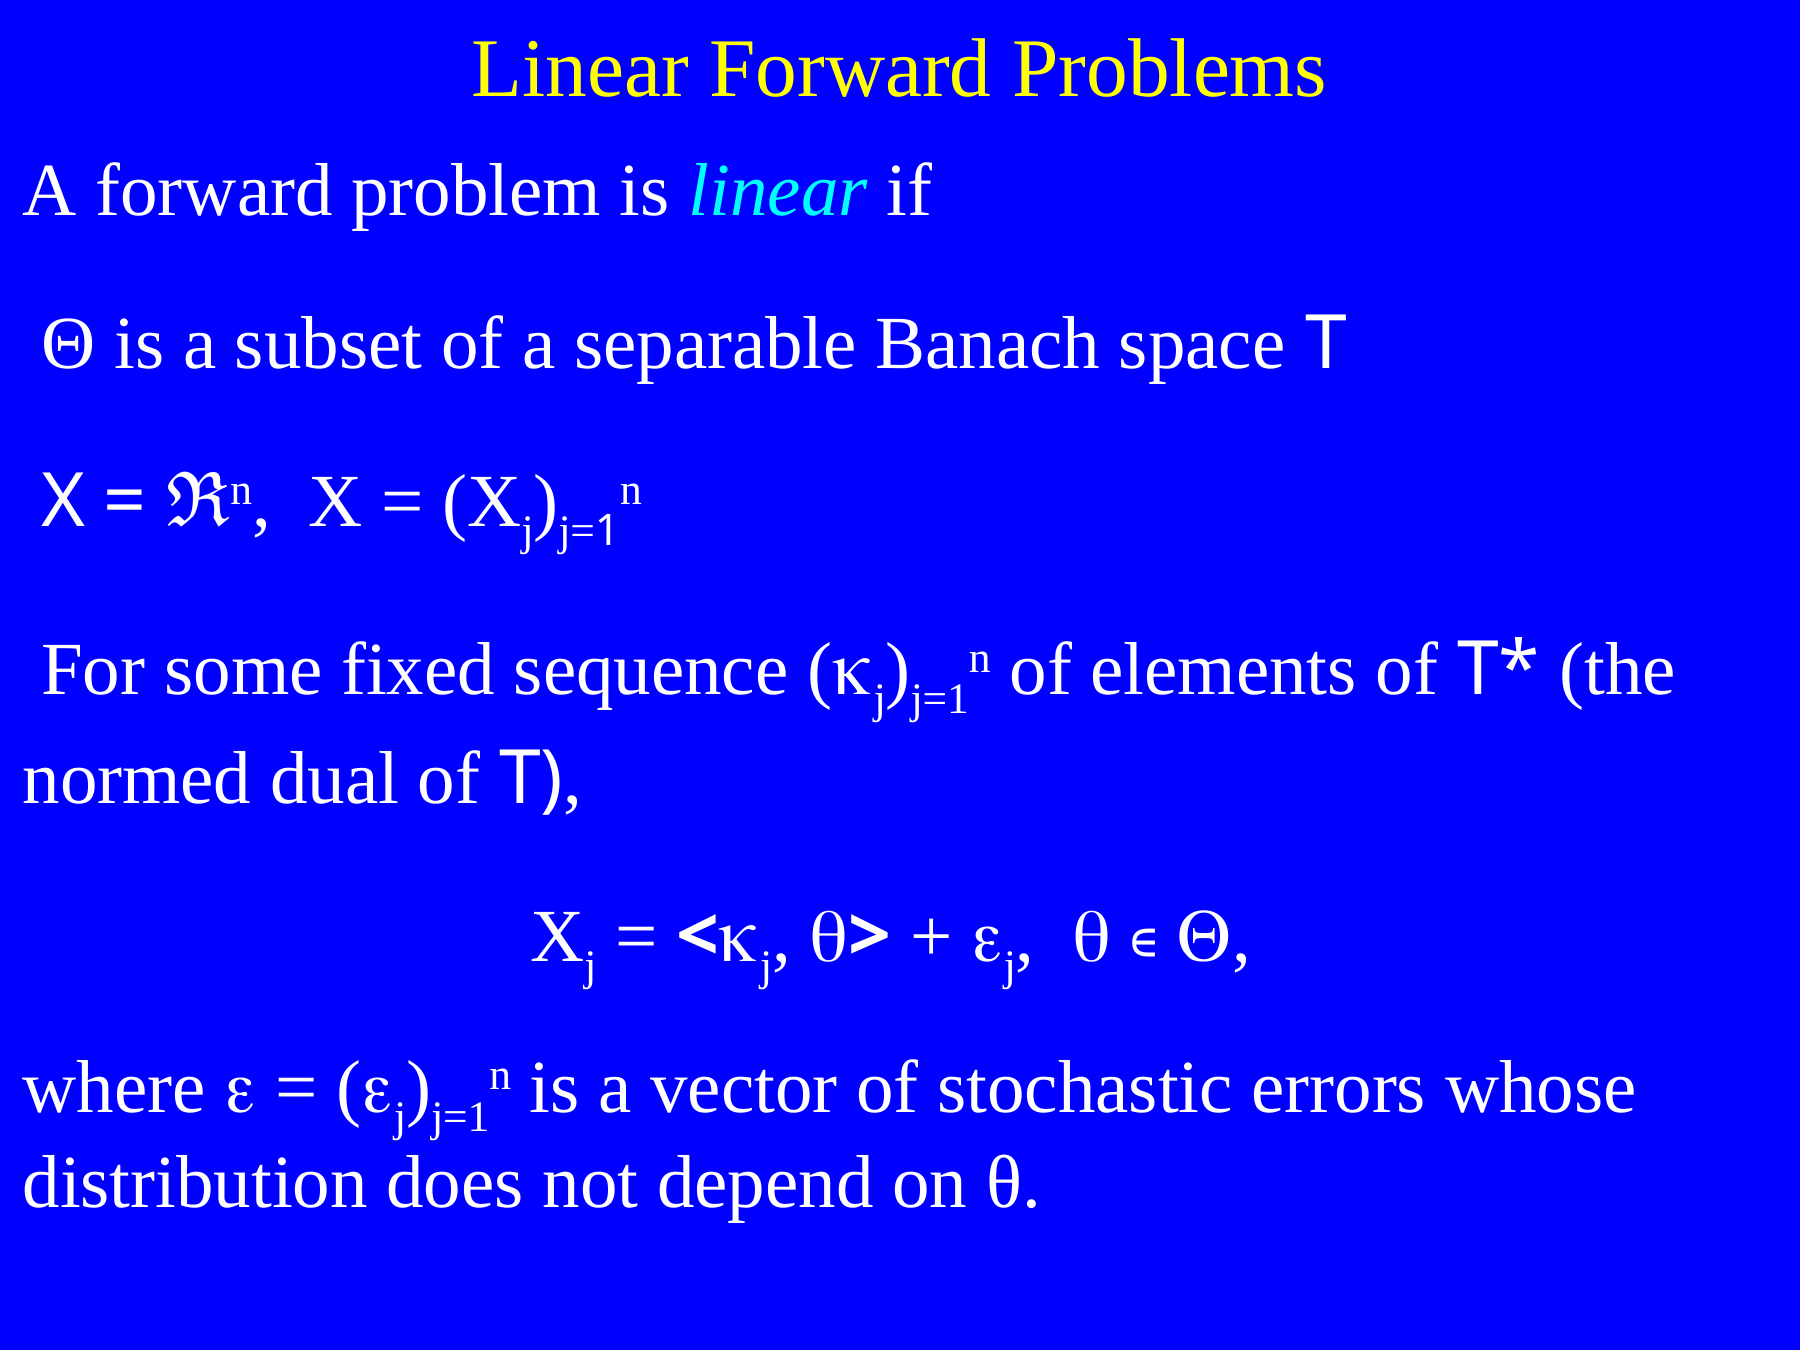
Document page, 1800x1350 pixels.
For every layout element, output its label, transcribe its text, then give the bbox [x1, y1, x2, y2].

list A forward problem is linear if Θ is a subset of a separable Banach space T X = ℜn, X = (Xj)j=1n For some fixed sequence (j)j=1n of elements of T* (the normed dual of T), Xj = <j, > + j,  ∊ , where  = (j)j=1n is a vector of stochastic errors whose distribution does not depend on θ. [0, 137, 1800, 1350]
title Linear Forward Problems [0, 0, 1800, 137]
